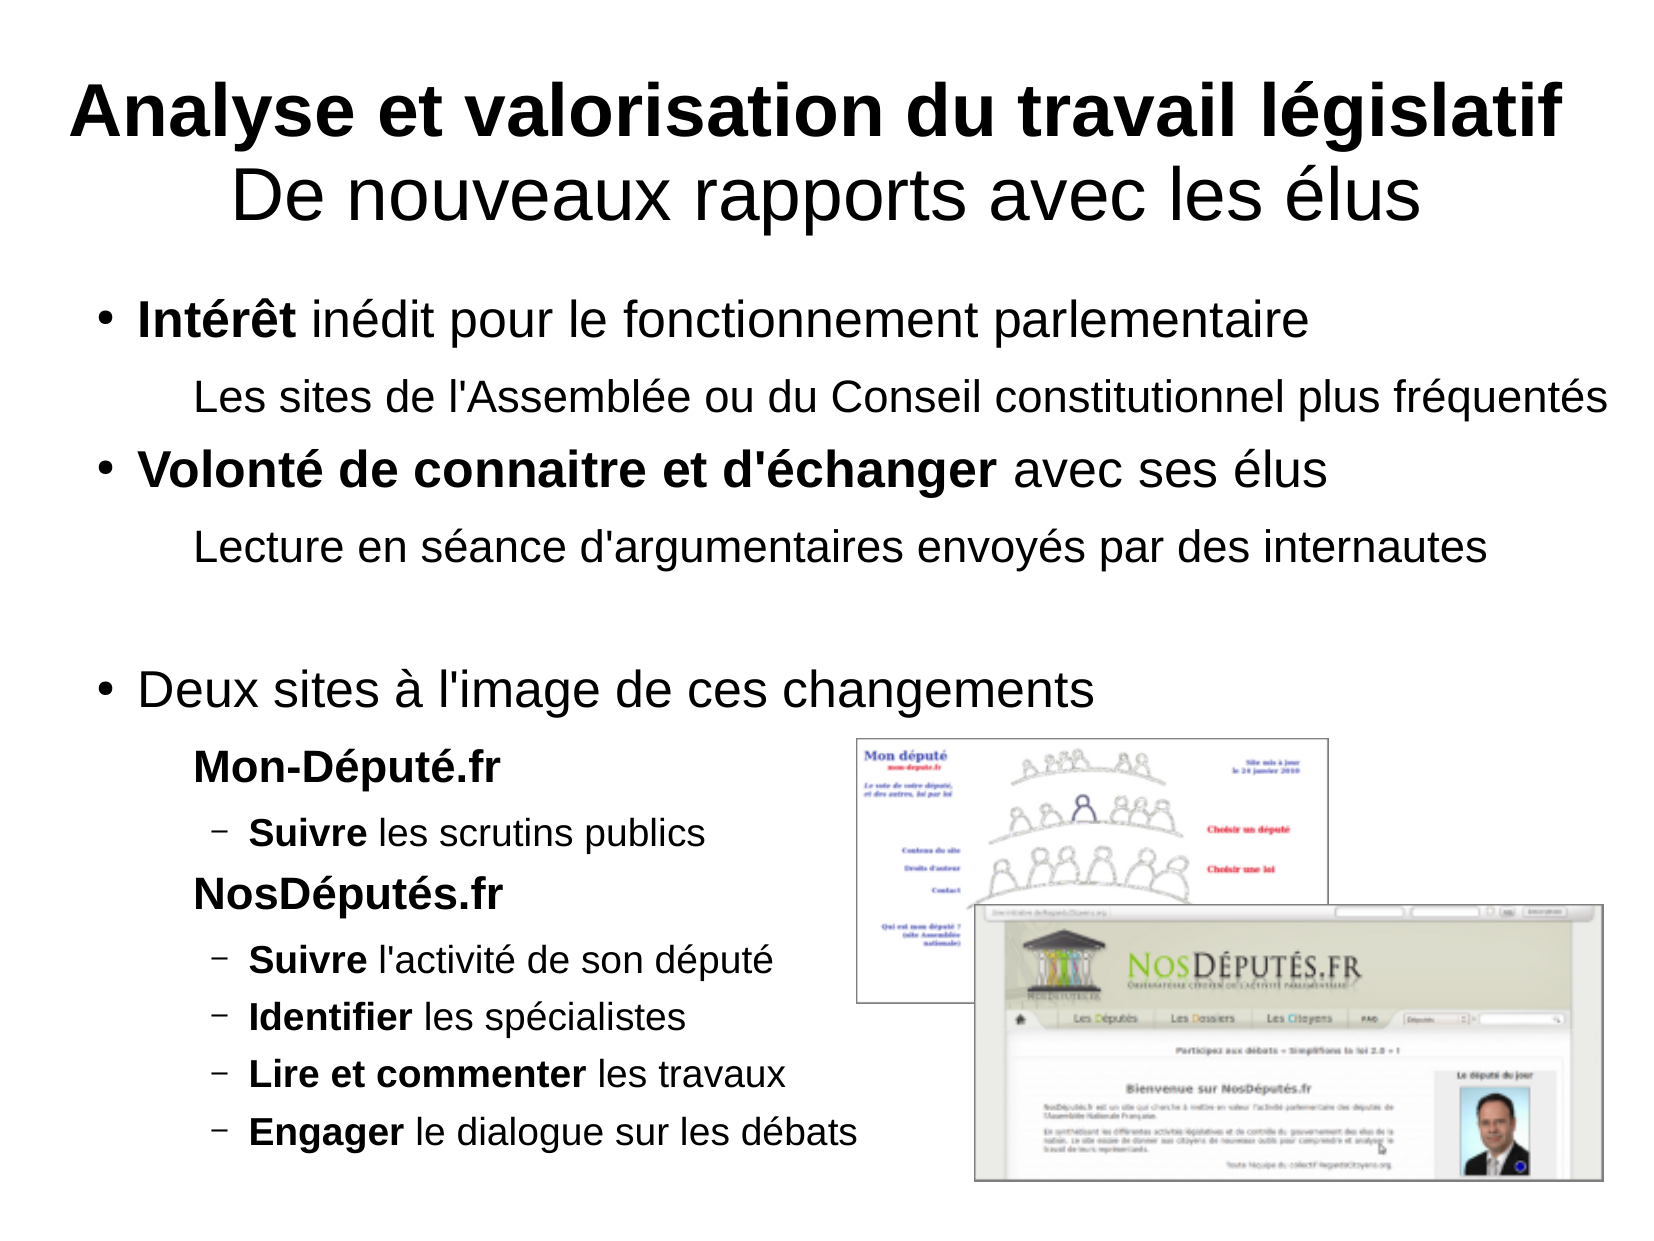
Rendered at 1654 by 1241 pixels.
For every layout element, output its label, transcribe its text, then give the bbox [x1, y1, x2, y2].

picture [856, 738, 1604, 1182]
title Analyse et valorisation du travail législatif De nouveaux rapports avec les élus [0, 56, 1654, 250]
list Intérêt inédit pour le fonctionnement parlementaire Les sites de l'Assemblée ou du Conseil constitutionnel plus fréquentés Volonté de connaitre et d'échanger avec ses élus Lecture en séance d'argumentaires envoyés par des internautes Deux sites à l'image de ces changements Mon-Député.fr Suivre les scrutins publics NosDéputés.fr Suivre l'activité de son député Identifier les spécialistes Lire et commenter les travaux Engager le dialogue sur les débats [82, 290, 1625, 1182]
